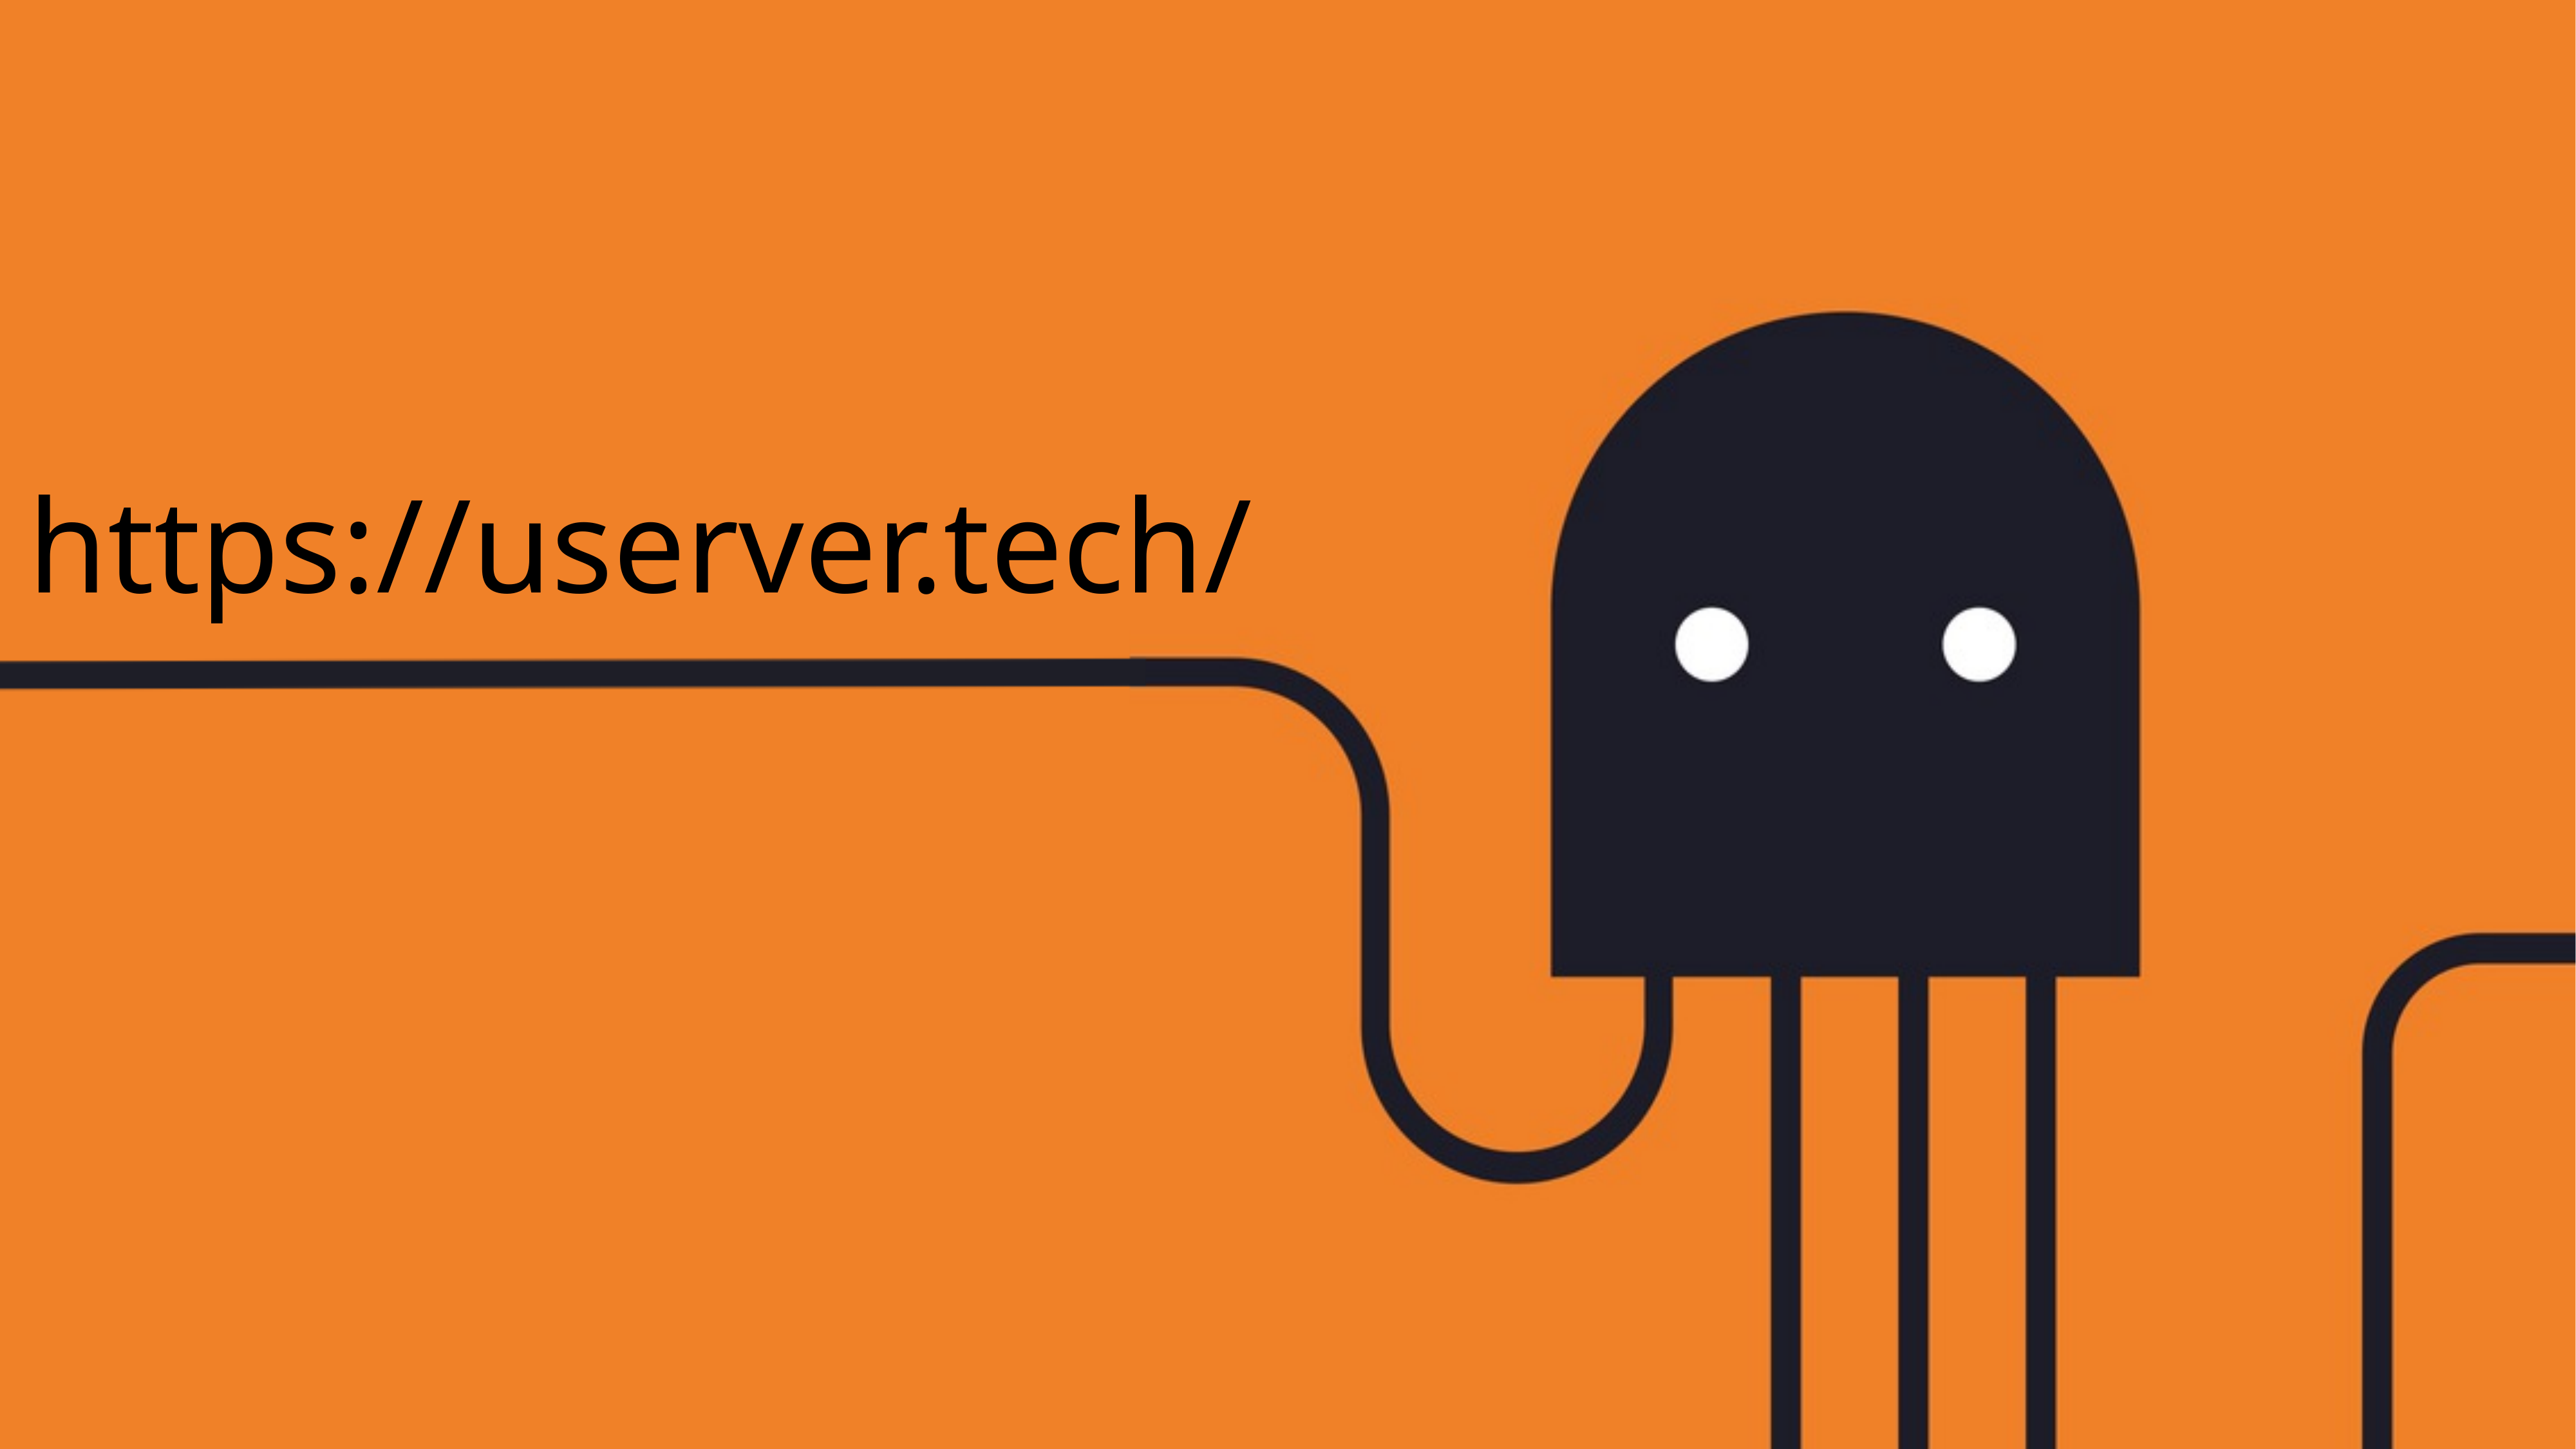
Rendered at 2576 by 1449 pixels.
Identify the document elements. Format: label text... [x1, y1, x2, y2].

list https://userver.tech/ [0, 459, 1353, 662]
picture [0, 0, 2576, 1449]
